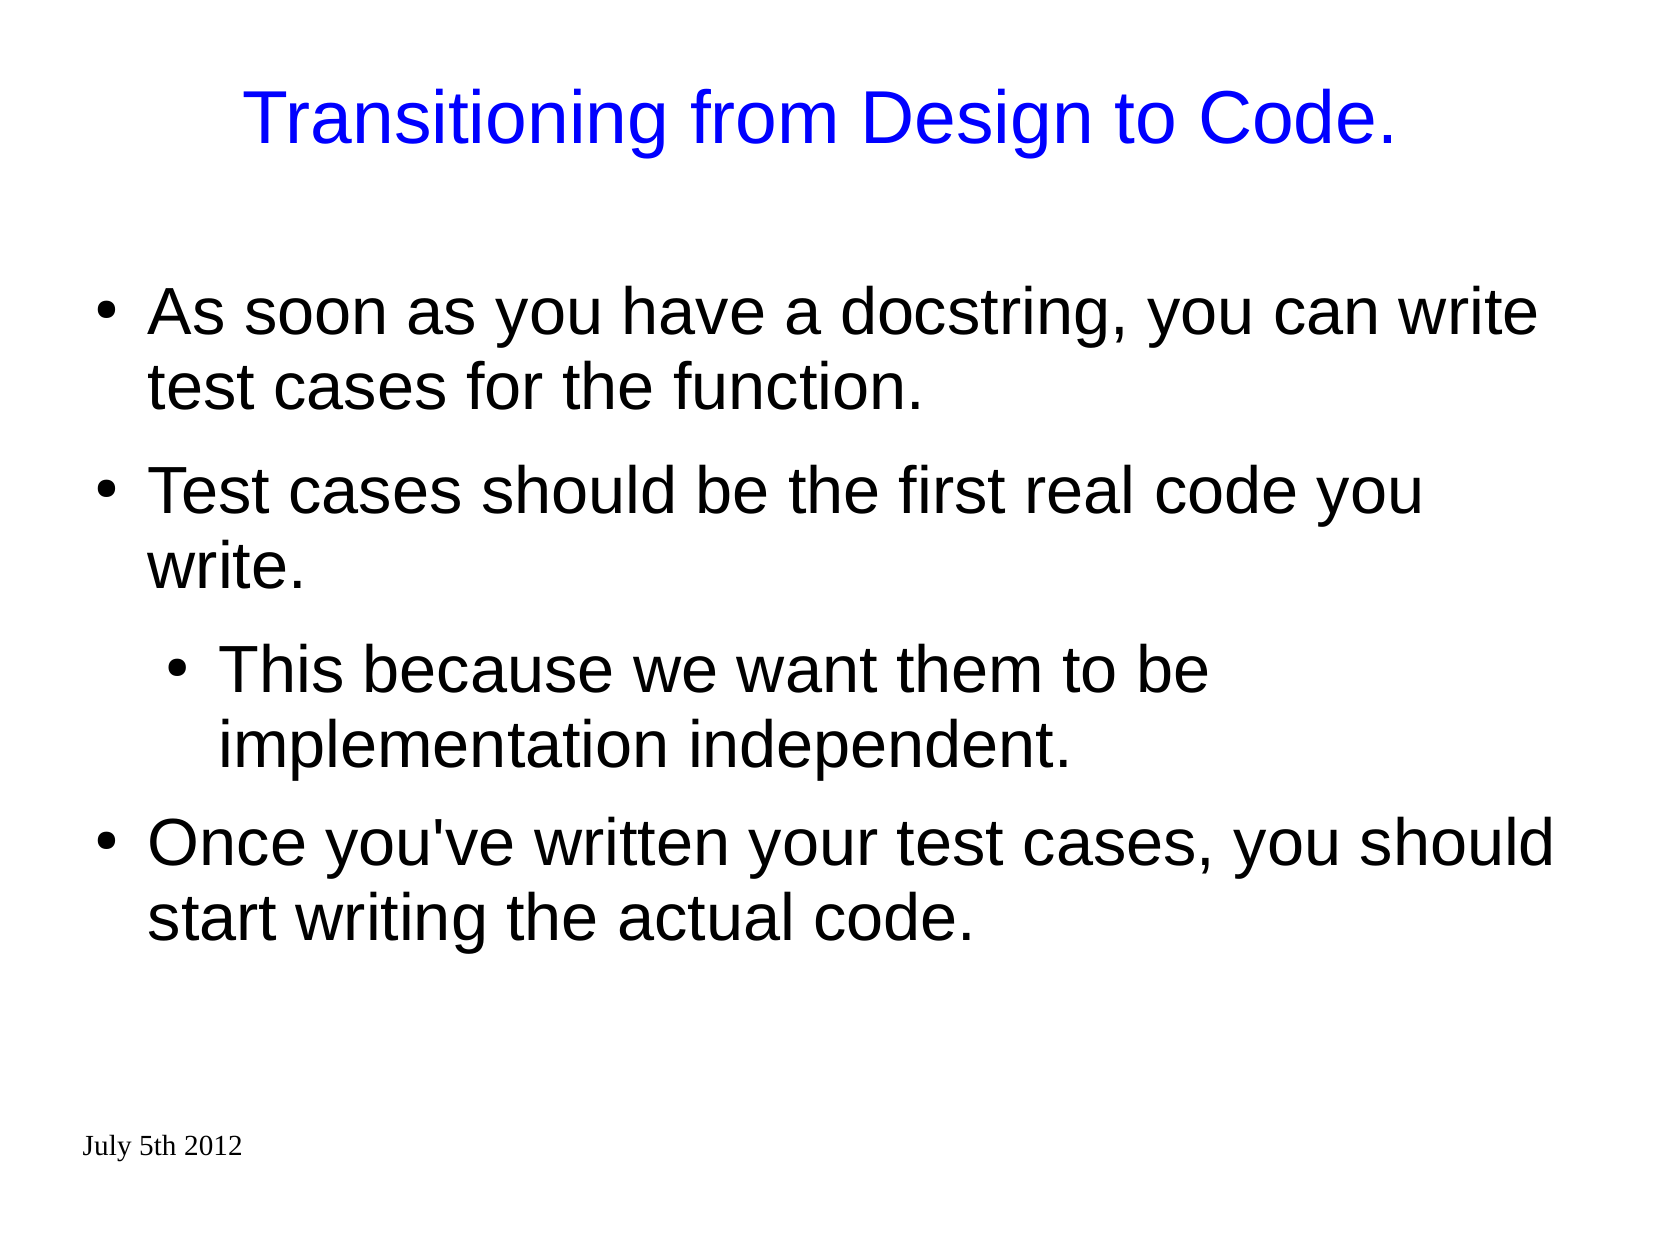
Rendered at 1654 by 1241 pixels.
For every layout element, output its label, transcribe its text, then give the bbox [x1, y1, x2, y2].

list As soon as you have a docstring, you can write test cases for the function. Test cases should be the first real code you write. This because we want them to be implementation independent. Once you've written your test cases, you should start writing the actual code. [76, 274, 1565, 1093]
title Transitioning from Design to Code. [76, 58, 1565, 178]
